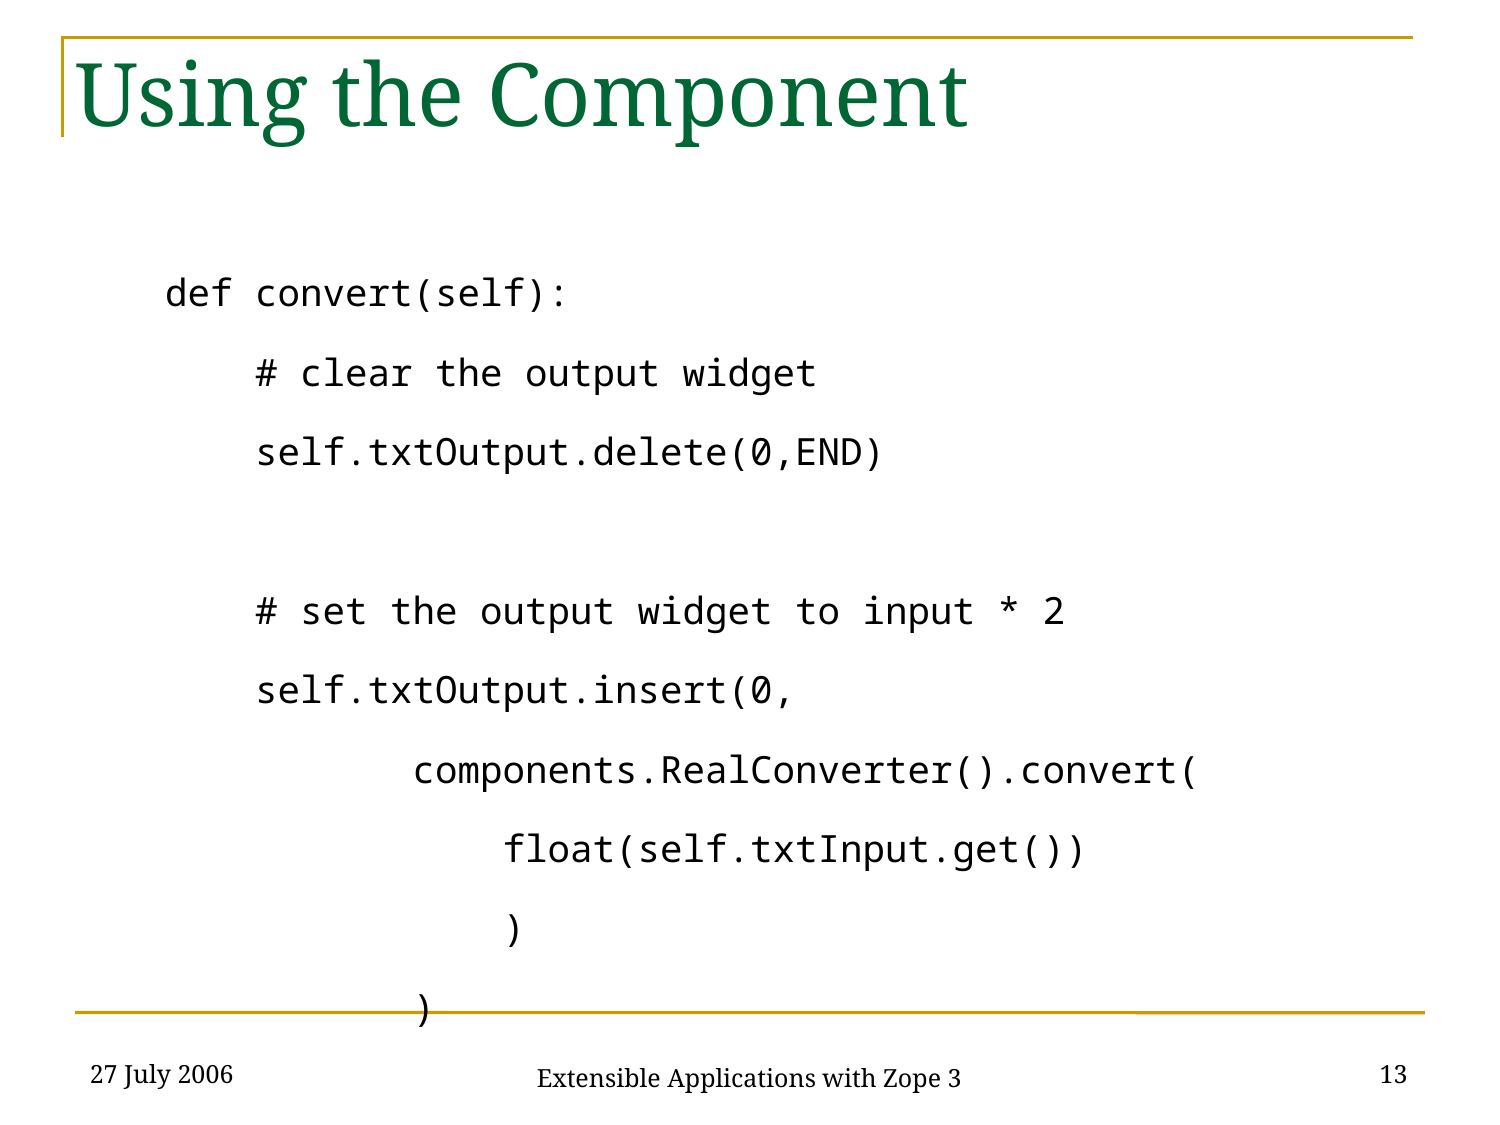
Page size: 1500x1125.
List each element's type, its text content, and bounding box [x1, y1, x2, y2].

list def convert(self): # clear the output widget self.txtOutput.delete(0,END) # set the output widget to input * 2 self.txtOutput.insert(0, components.RealConverter().convert( float(self.txtInput.get()) ) ) [74, 187, 1423, 1022]
title Using the Component [74, 45, 1423, 151]
